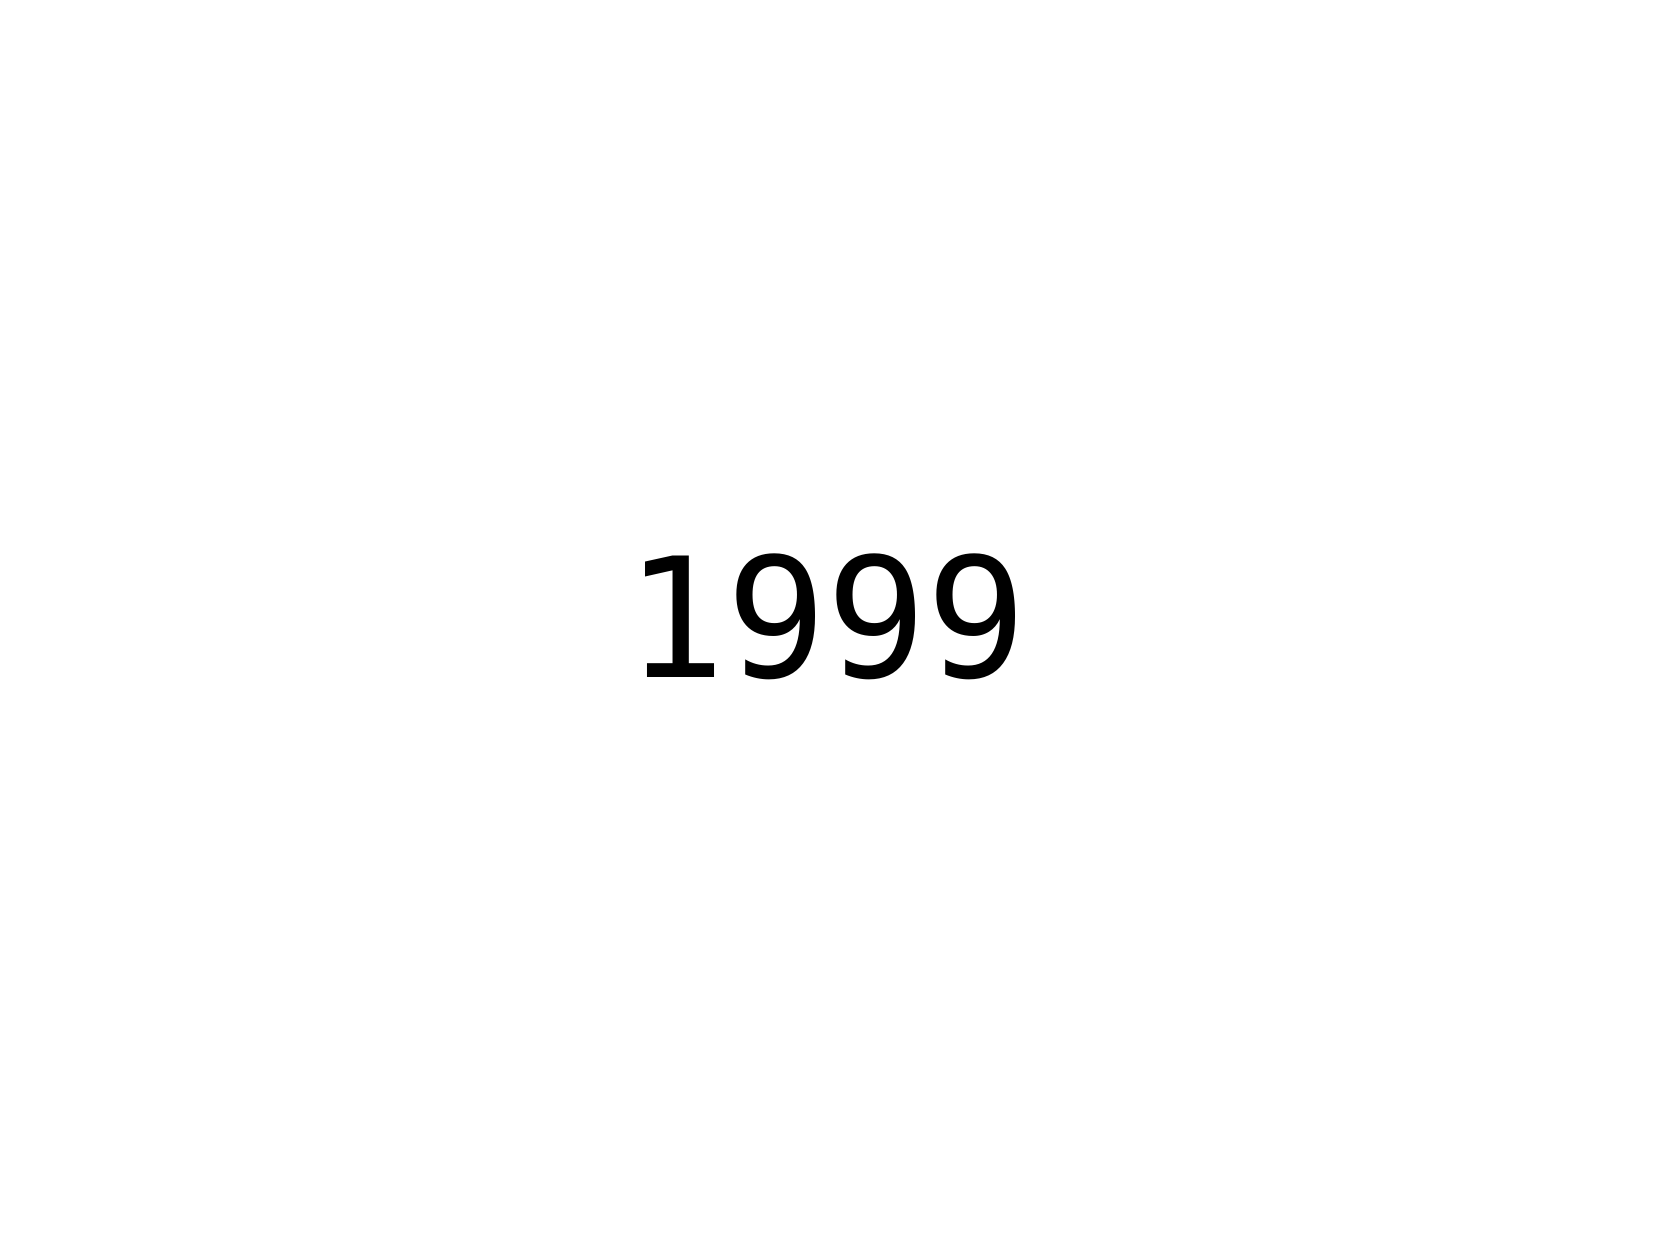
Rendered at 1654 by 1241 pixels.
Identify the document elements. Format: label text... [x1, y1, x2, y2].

title 1999 [82, 523, 1571, 718]
